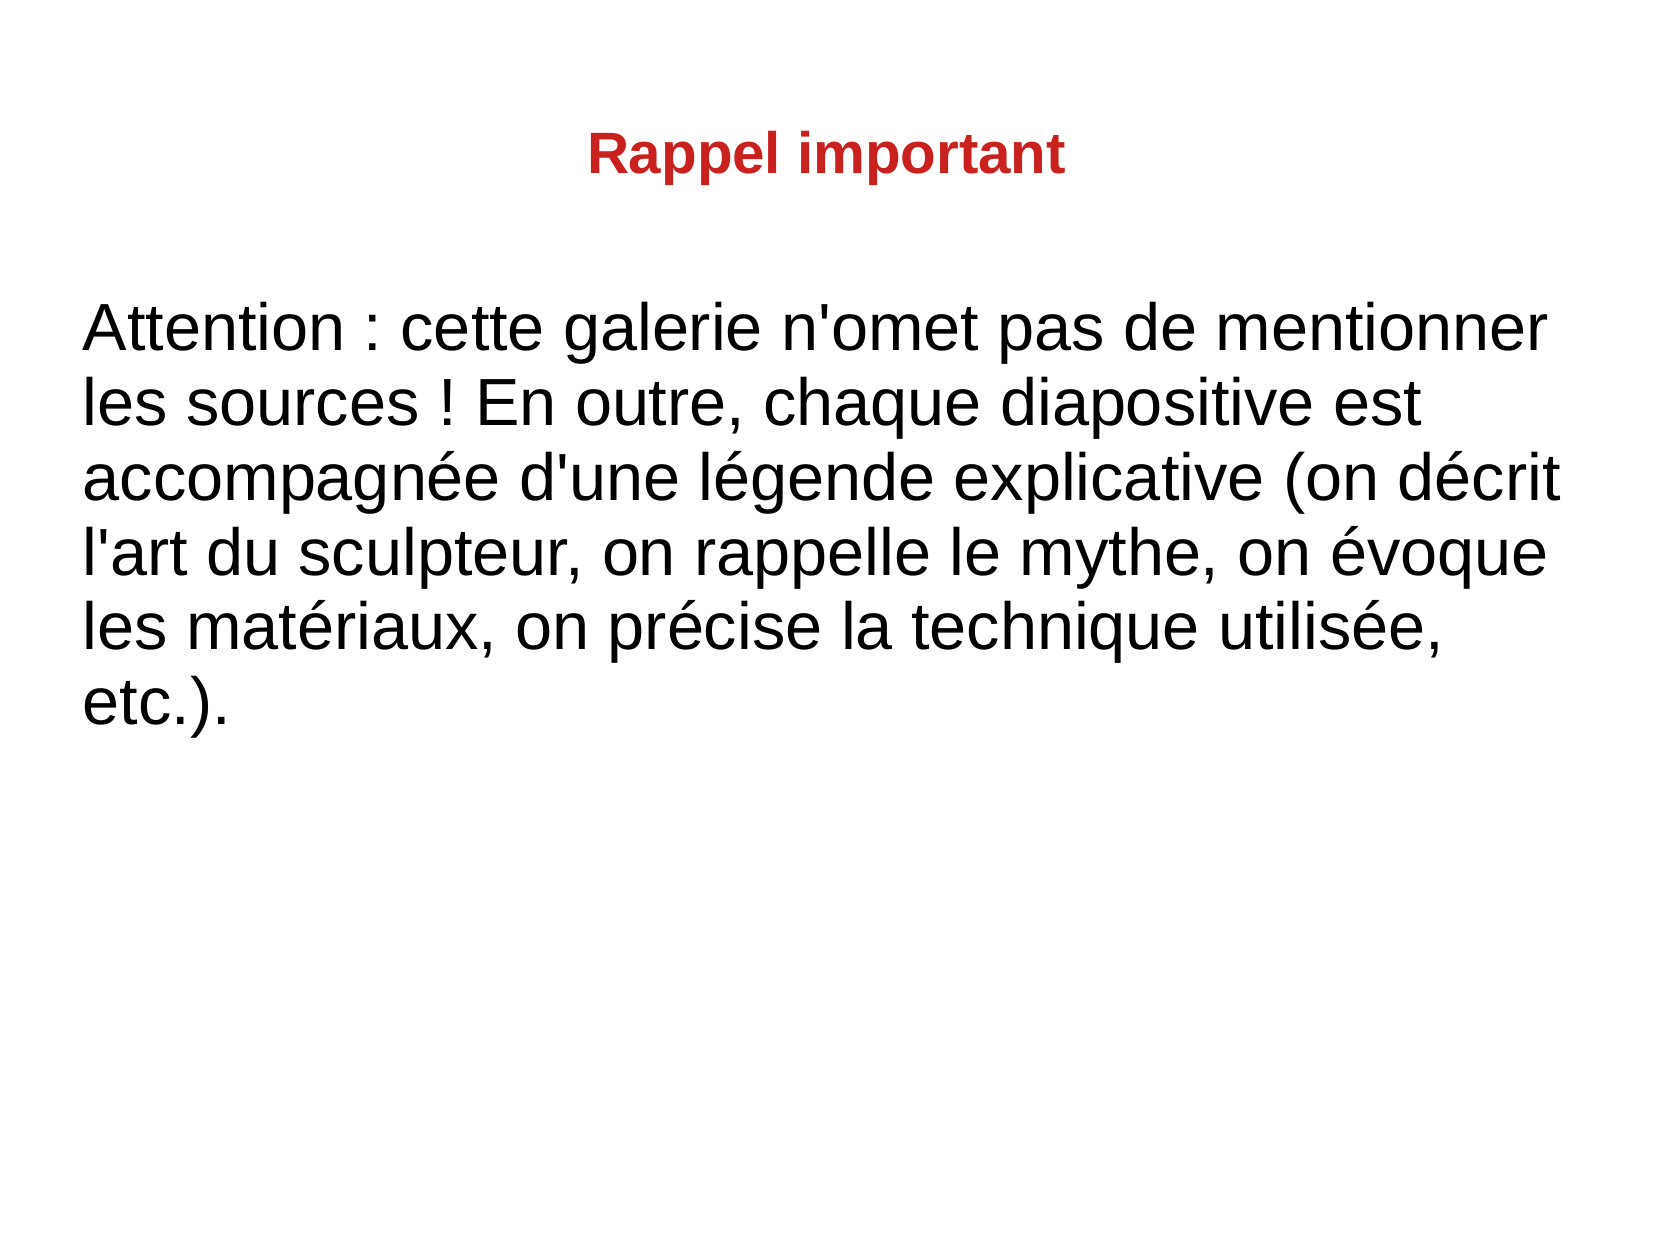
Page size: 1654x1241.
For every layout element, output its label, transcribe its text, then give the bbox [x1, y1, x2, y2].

title Rappel important [82, 49, 1571, 257]
list Attention : cette galerie n'omet pas de mentionner les sources ! En outre, chaque diapositive est accompagnée d'une légende explicative (on décrit l'art du sculpteur, on rappelle le mythe, on évoque les matériaux, on précise la technique utilisée, etc.). [82, 290, 1571, 1109]
